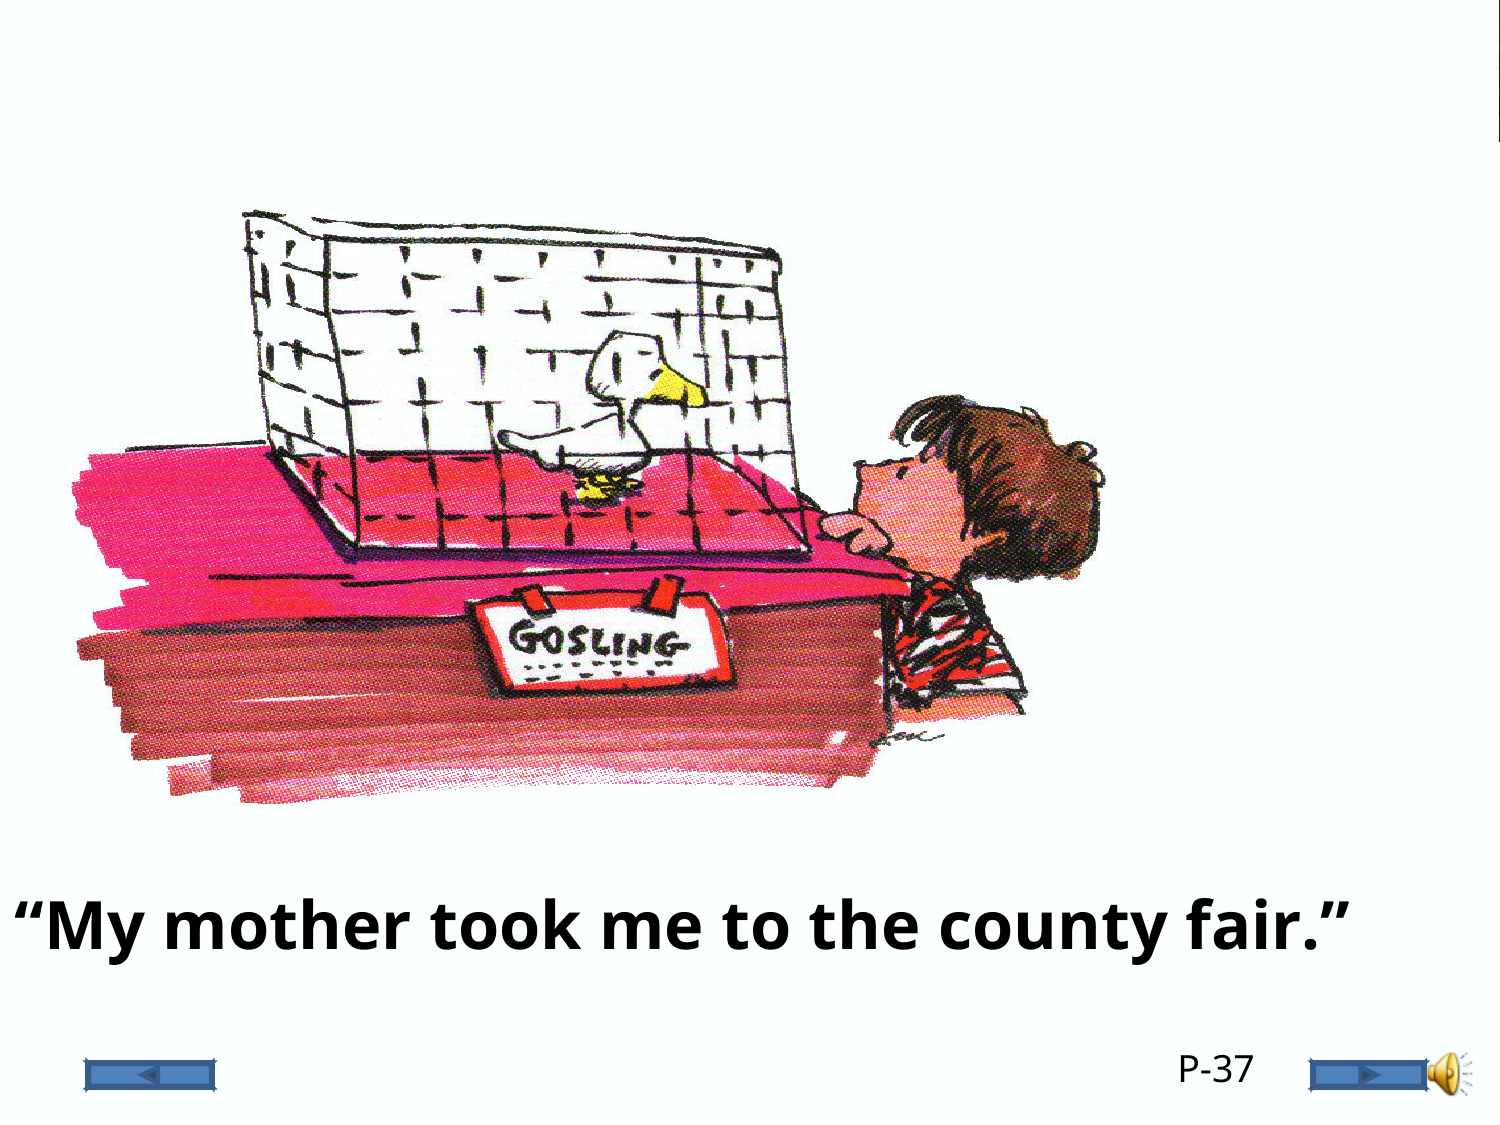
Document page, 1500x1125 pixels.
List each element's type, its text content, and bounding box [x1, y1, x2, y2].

text_box P-37 [1162, 1037, 1351, 1098]
text_box [89, 1062, 213, 1088]
picture [0, 0, 1500, 874]
text_box [1313, 1062, 1426, 1088]
picture [0, 971, 1500, 1125]
text_box “My mother took me to the county fair.” [0, 874, 1500, 971]
